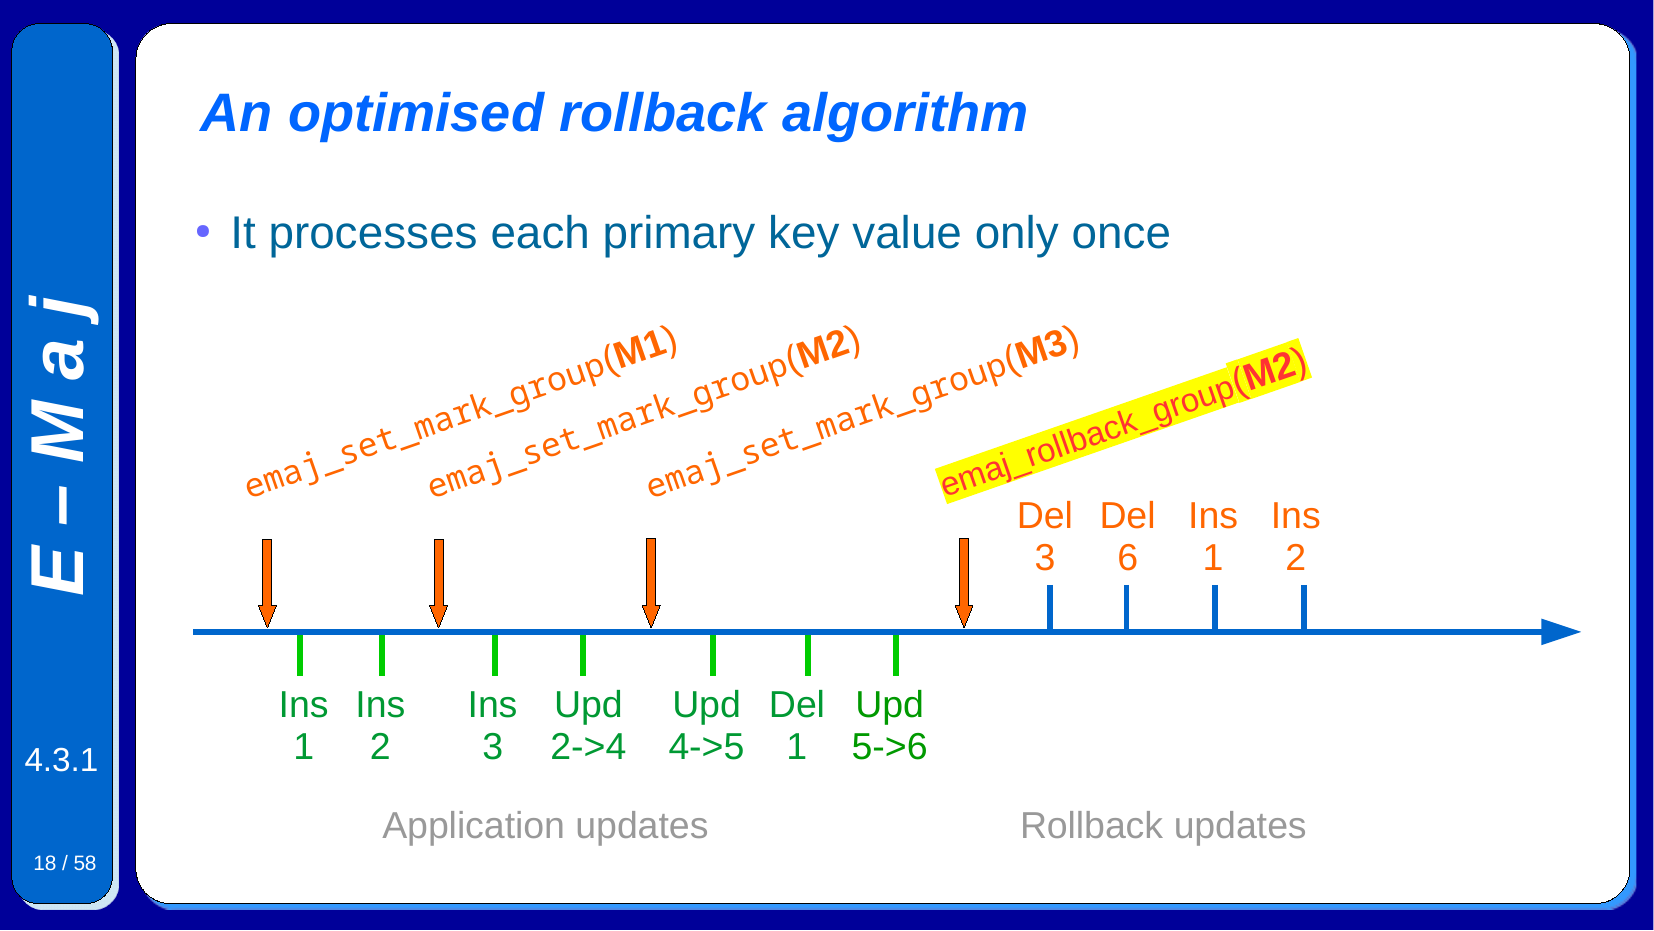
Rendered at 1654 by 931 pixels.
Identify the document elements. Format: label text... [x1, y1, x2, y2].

text_box Application updates [367, 796, 805, 854]
text_box Upd 2->4 [535, 676, 653, 777]
text_box Ins 1 [263, 676, 340, 777]
text_box [642, 538, 661, 628]
text_box Del 6 [1084, 487, 1187, 588]
text_box emaj_set_mark_group(M1) [220, 302, 700, 530]
text_box Del 1 [779, 676, 836, 777]
text_box emaj_rollback_group(M2) [917, 313, 1369, 530]
text_box Ins 2 [1256, 487, 1347, 588]
text_box emaj_set_mark_group(M3) [622, 302, 1105, 530]
text_box Upd 4->5 [653, 676, 779, 777]
text_box [258, 539, 277, 628]
text_box Del 3 [1002, 487, 1084, 588]
text_box Ins 3 [452, 676, 535, 777]
text_box Ins 1 [1187, 487, 1256, 588]
list It processes each primary key value only once [177, 206, 1587, 827]
text_box Rollback updates [1005, 796, 1428, 854]
title An optimised rollback algorithm [200, 34, 1575, 191]
text_box Ins 2 [340, 676, 432, 777]
text_box [429, 539, 448, 628]
text_box Upd 5->6 [836, 676, 962, 777]
text_box emaj_set_mark_group(M2) [403, 302, 887, 530]
text_box [955, 538, 973, 628]
